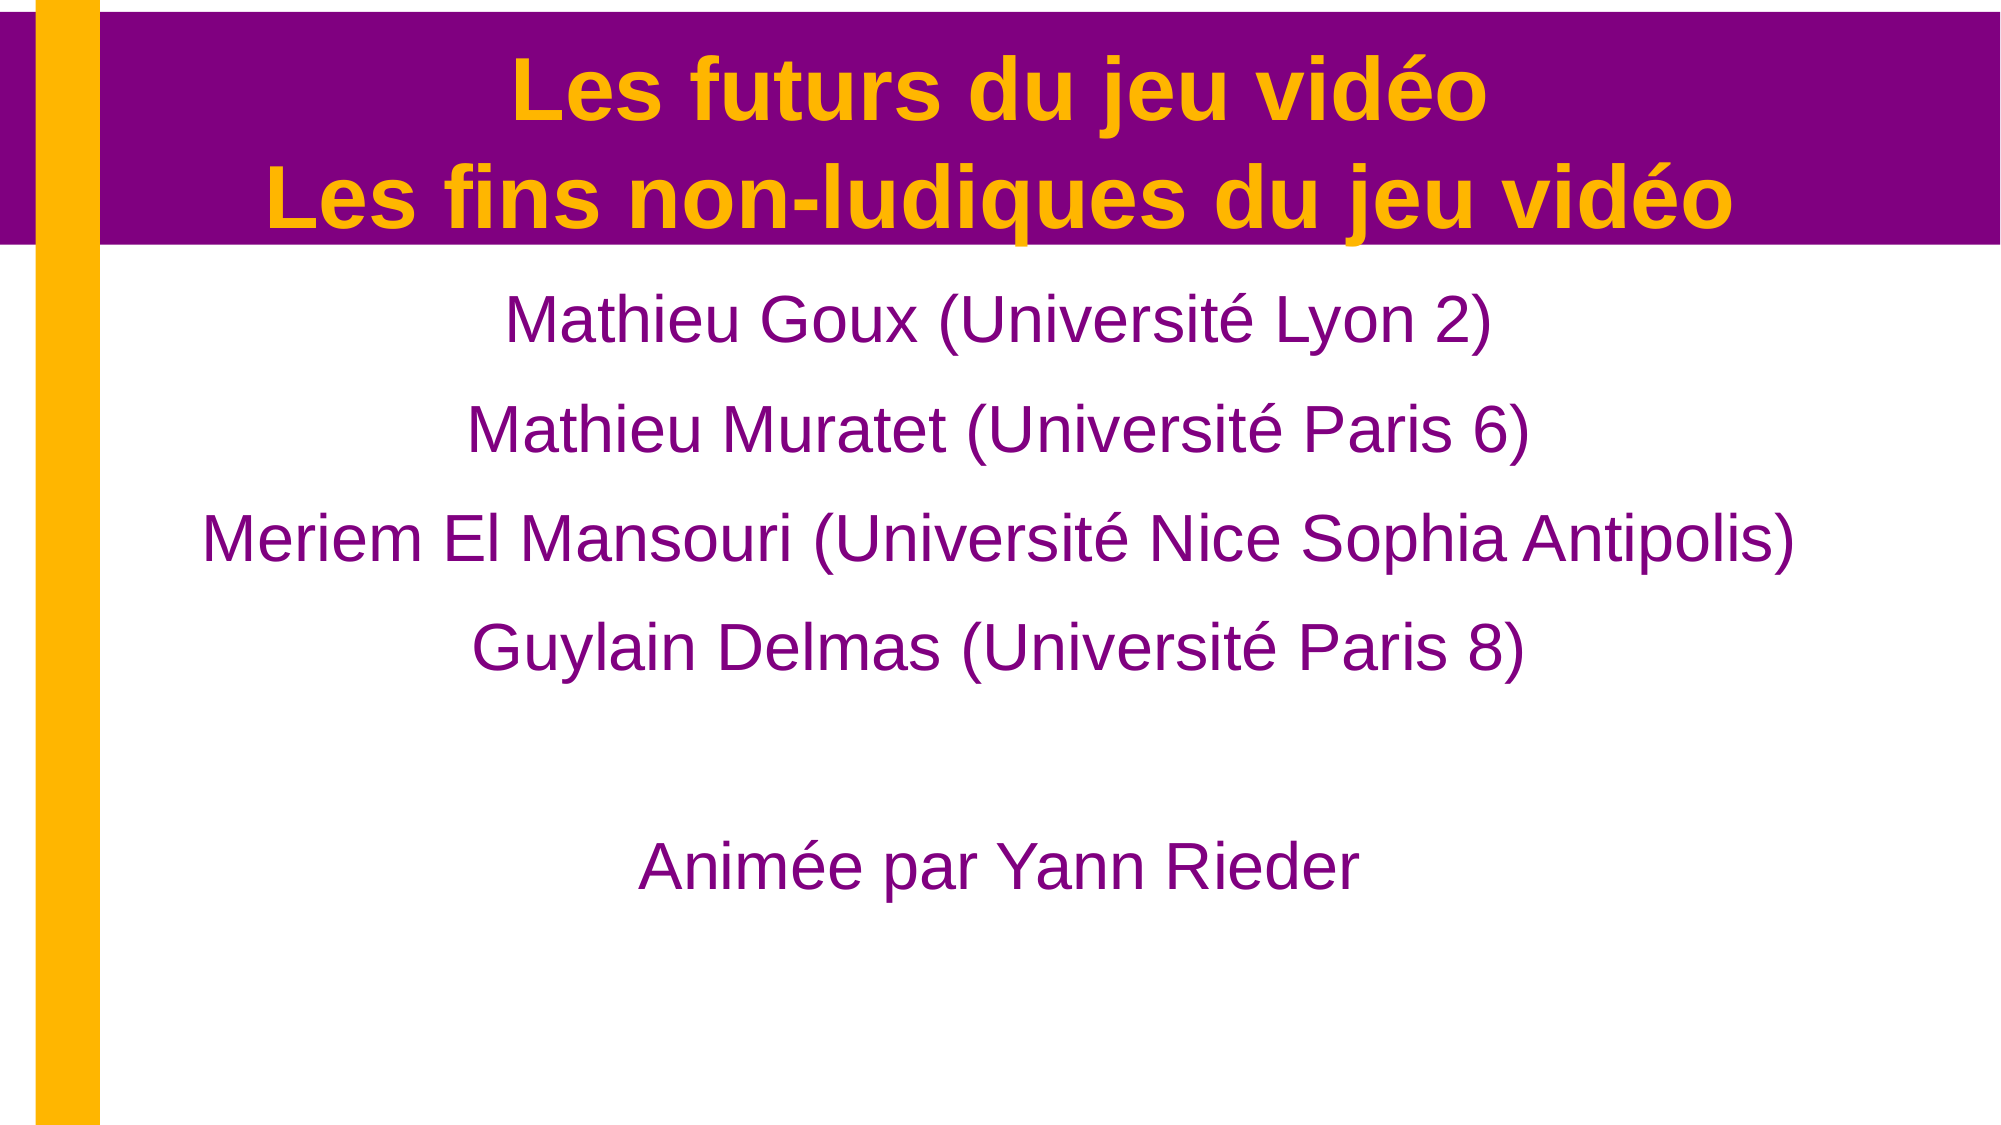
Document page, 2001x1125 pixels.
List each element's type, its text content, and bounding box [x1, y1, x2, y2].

title Les futurs du jeu vidéo Les fins non-ludiques du jeu vidéo [99, 30, 1900, 248]
subtitle Mathieu Goux (Université Lyon 2) Mathieu Muratet (Université Paris 6) Meriem El Mansouri (Université Nice Sophia Antipolis) Guylain Delmas (Université Paris 8) Animée par Yann Rieder [99, 263, 1900, 916]
